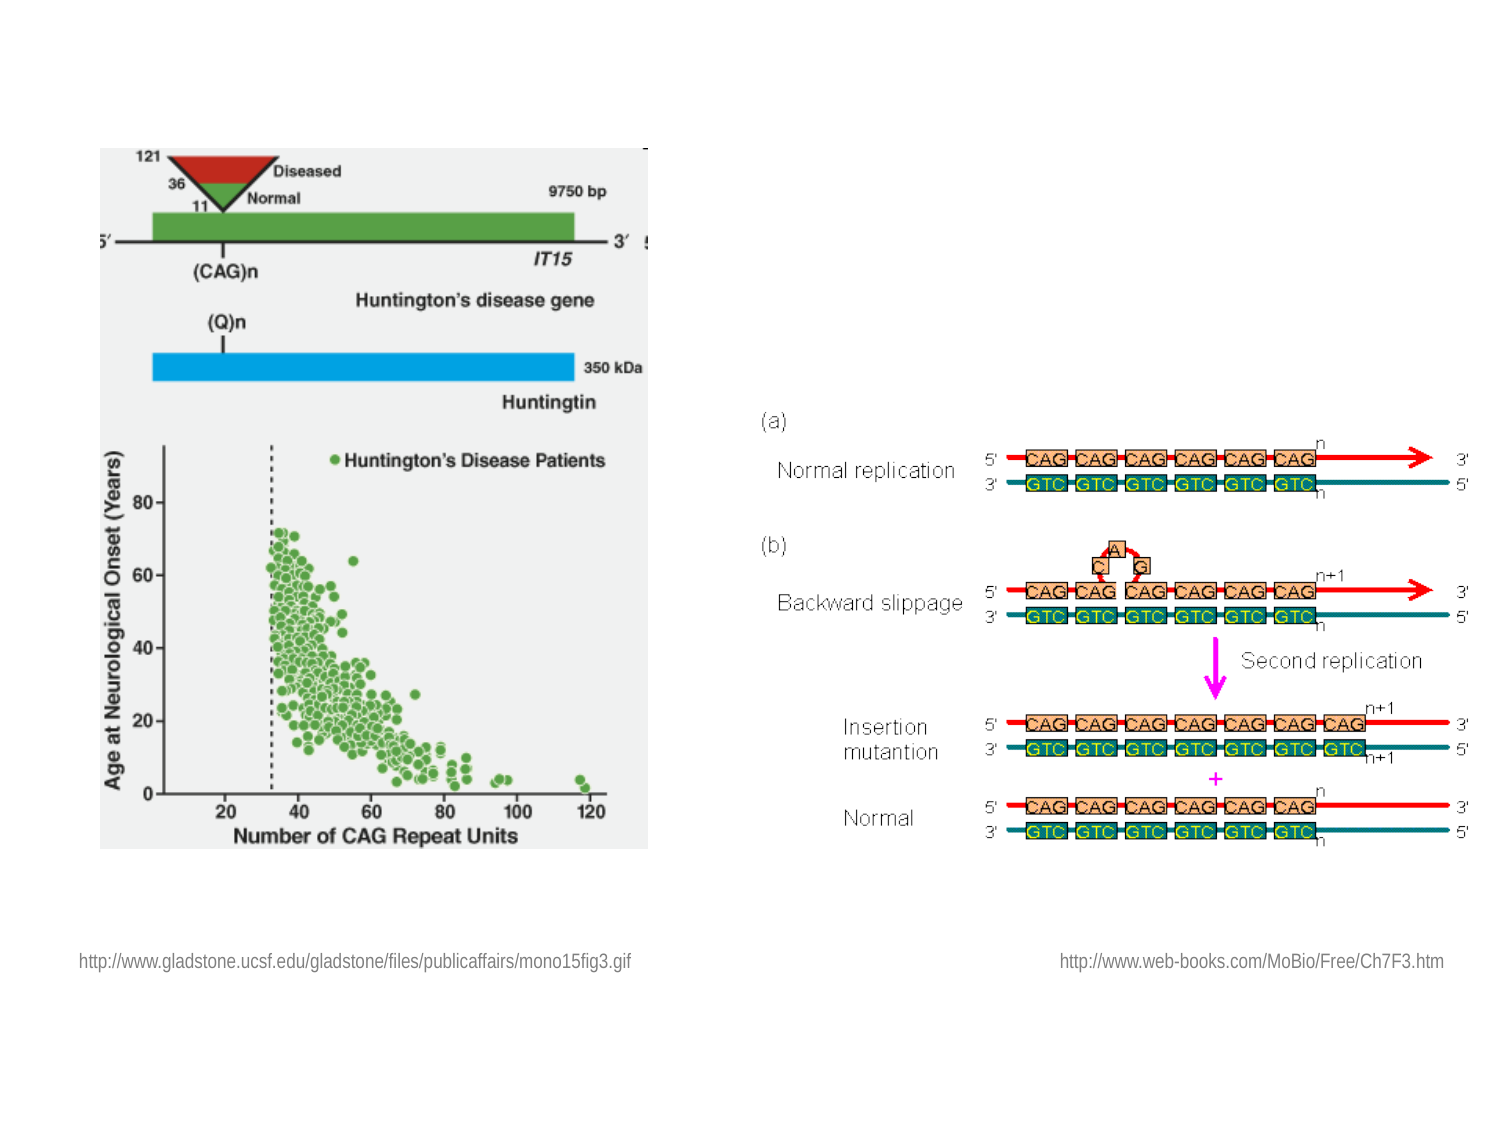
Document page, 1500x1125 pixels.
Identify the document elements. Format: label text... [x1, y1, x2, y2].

text_box http://www.web-books.com/MoBio/Free/Ch7F3.htm [1045, 940, 1460, 981]
text_box http://www.gladstone.ucsf.edu/gladstone/files/publicaffairs/mono15fig3.gif [64, 940, 647, 981]
picture [761, 408, 1471, 858]
picture [100, 148, 648, 849]
